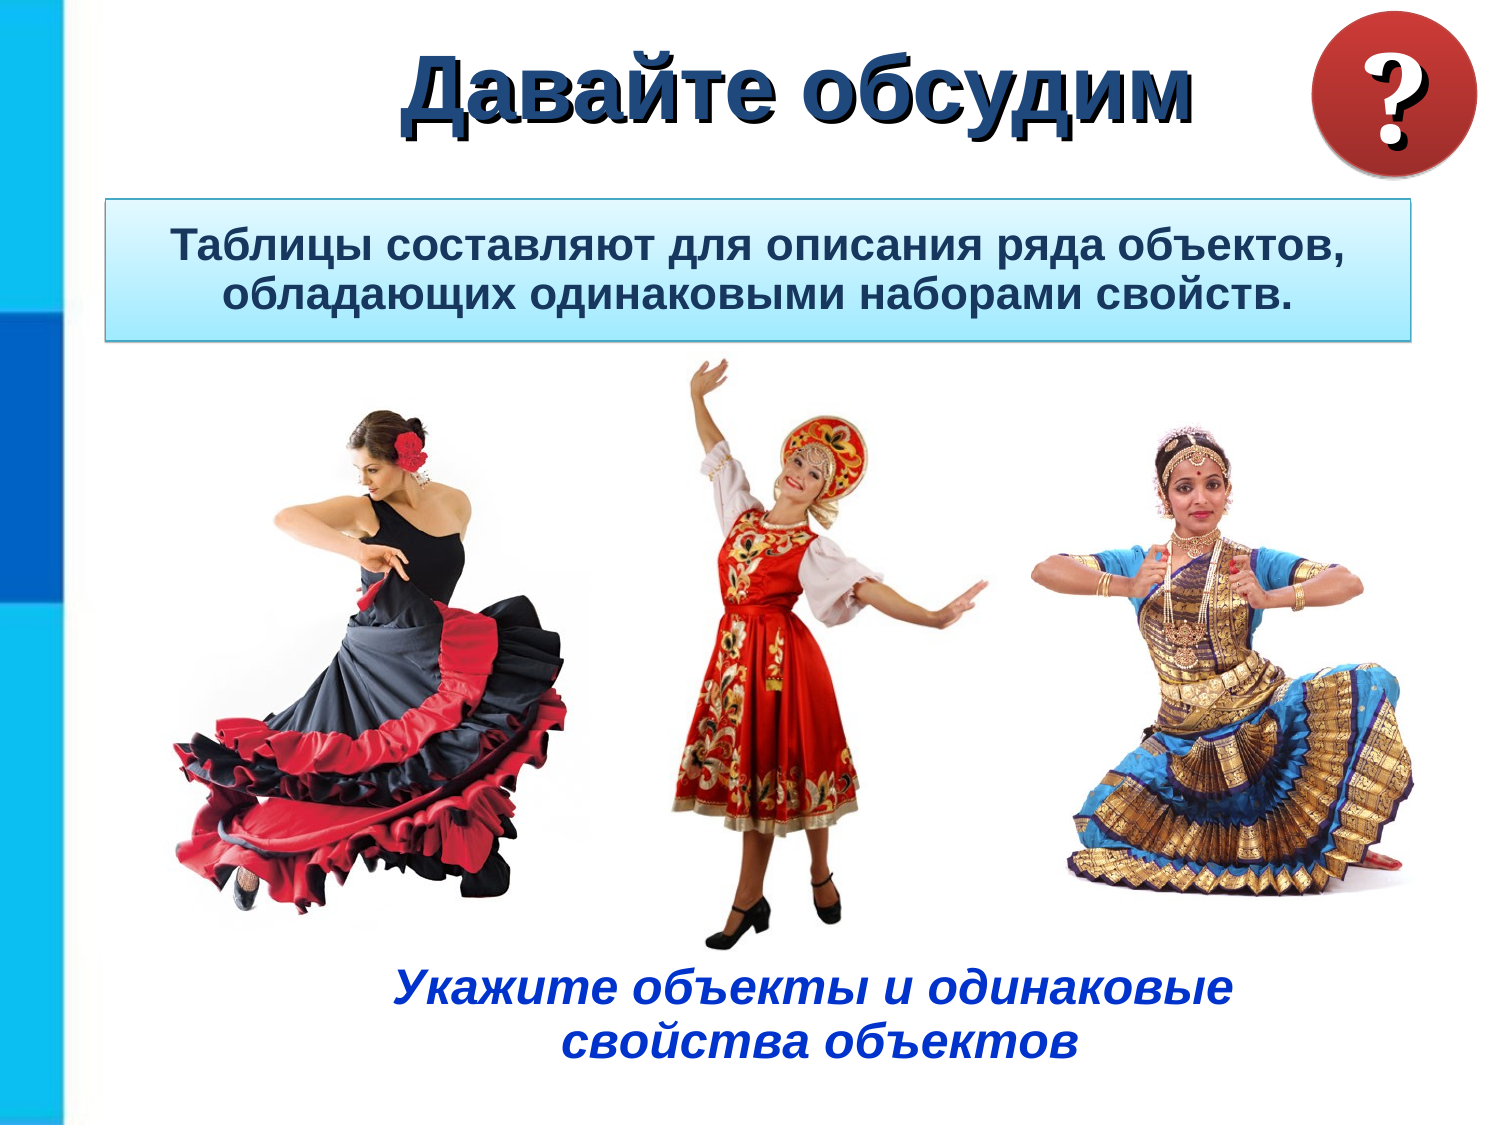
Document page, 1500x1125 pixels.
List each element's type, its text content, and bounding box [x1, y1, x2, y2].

text_box ? [1312, 11, 1477, 176]
text_box Укажите объекты и одинаковые свойства объектов [187, 953, 1454, 1078]
list Таблицы составляют для описания ряда объектов, обладающих одинаковыми наборами свойств. [105, 199, 1411, 341]
picture [0, 0, 1500, 1125]
title Давайте обсудим [171, 30, 1341, 135]
